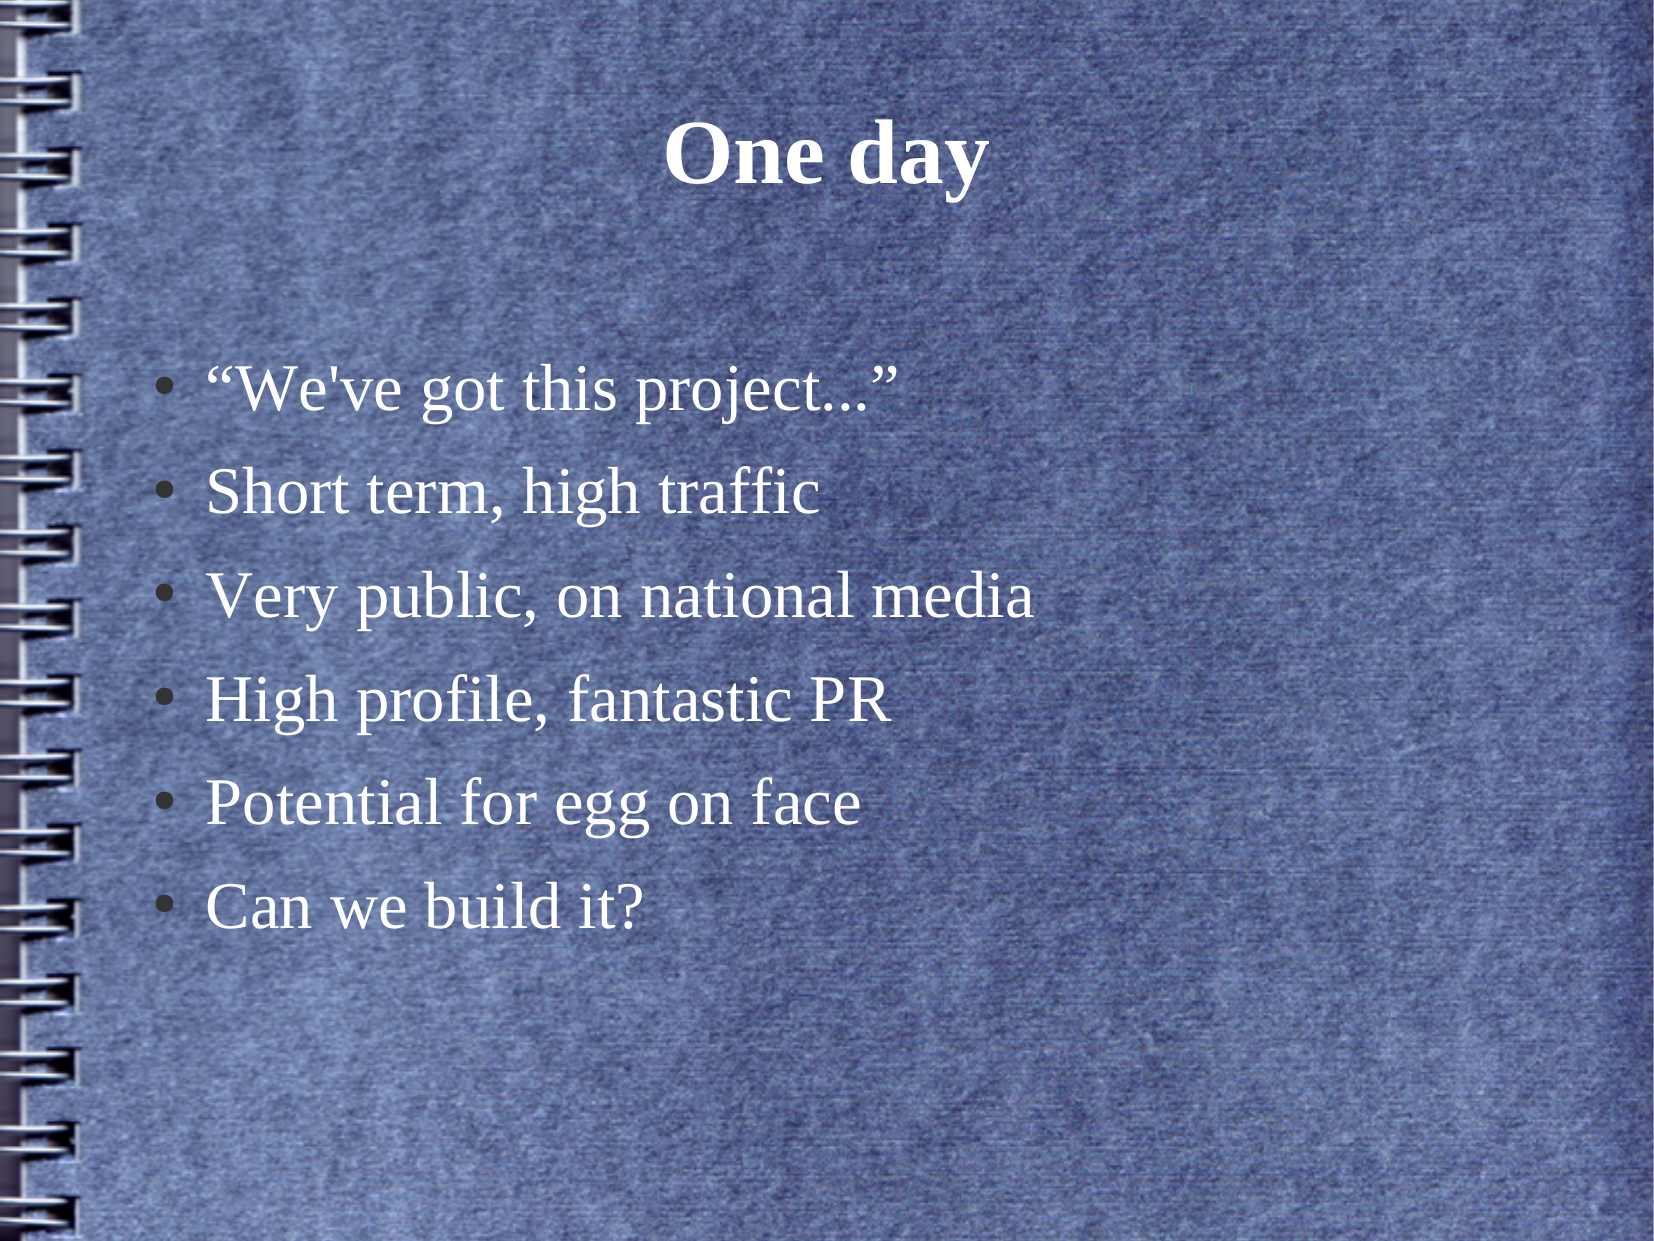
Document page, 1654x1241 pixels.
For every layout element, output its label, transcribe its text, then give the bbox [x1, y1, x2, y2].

title One day [82, 49, 1571, 257]
picture [0, 0, 1654, 1241]
list “We've got this project...” Short term, high traffic Very public, on national media High profile, fantastic PR Potential for egg on face Can we build it? [134, 350, 1516, 1133]
